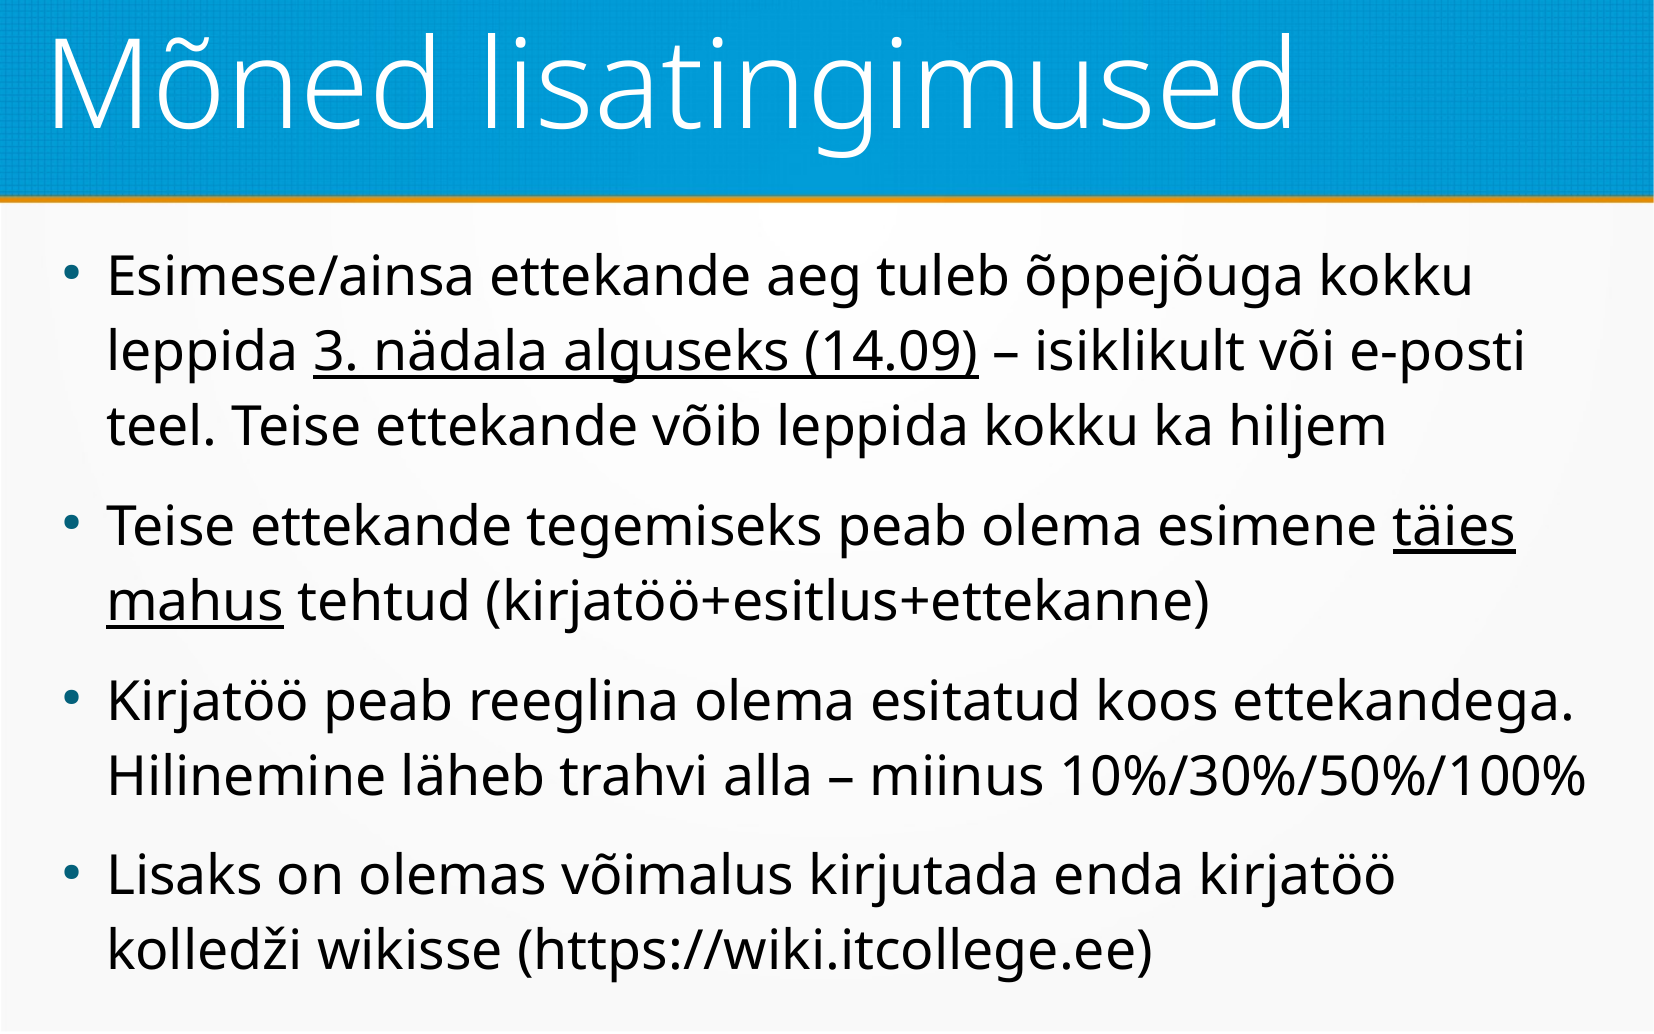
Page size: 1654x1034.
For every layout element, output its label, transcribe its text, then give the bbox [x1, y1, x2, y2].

list Esimese/ainsa ettekande aeg tuleb õppejõuga kokku leppida 3. nädala alguseks (14.09) – isiklikult või e-posti teel. Teise ettekande võib leppida kokku ka hiljem Teise ettekande tegemiseks peab olema esimene täies mahus tehtud (kirjatöö+esitlus+ettekanne) Kirjatöö peab reeglina olema esitatud koos ettekandega. Hilinemine läheb trahvi alla – miinus 10%/30%/50%/100% Lisaks on olemas võimalus kirjutada enda kirjatöö kolledži wikisse (https://wiki.itcollege.ee) [47, 236, 1607, 1002]
title Mõned lisatingimused [43, 0, 1619, 166]
picture [0, 195, 1654, 1034]
